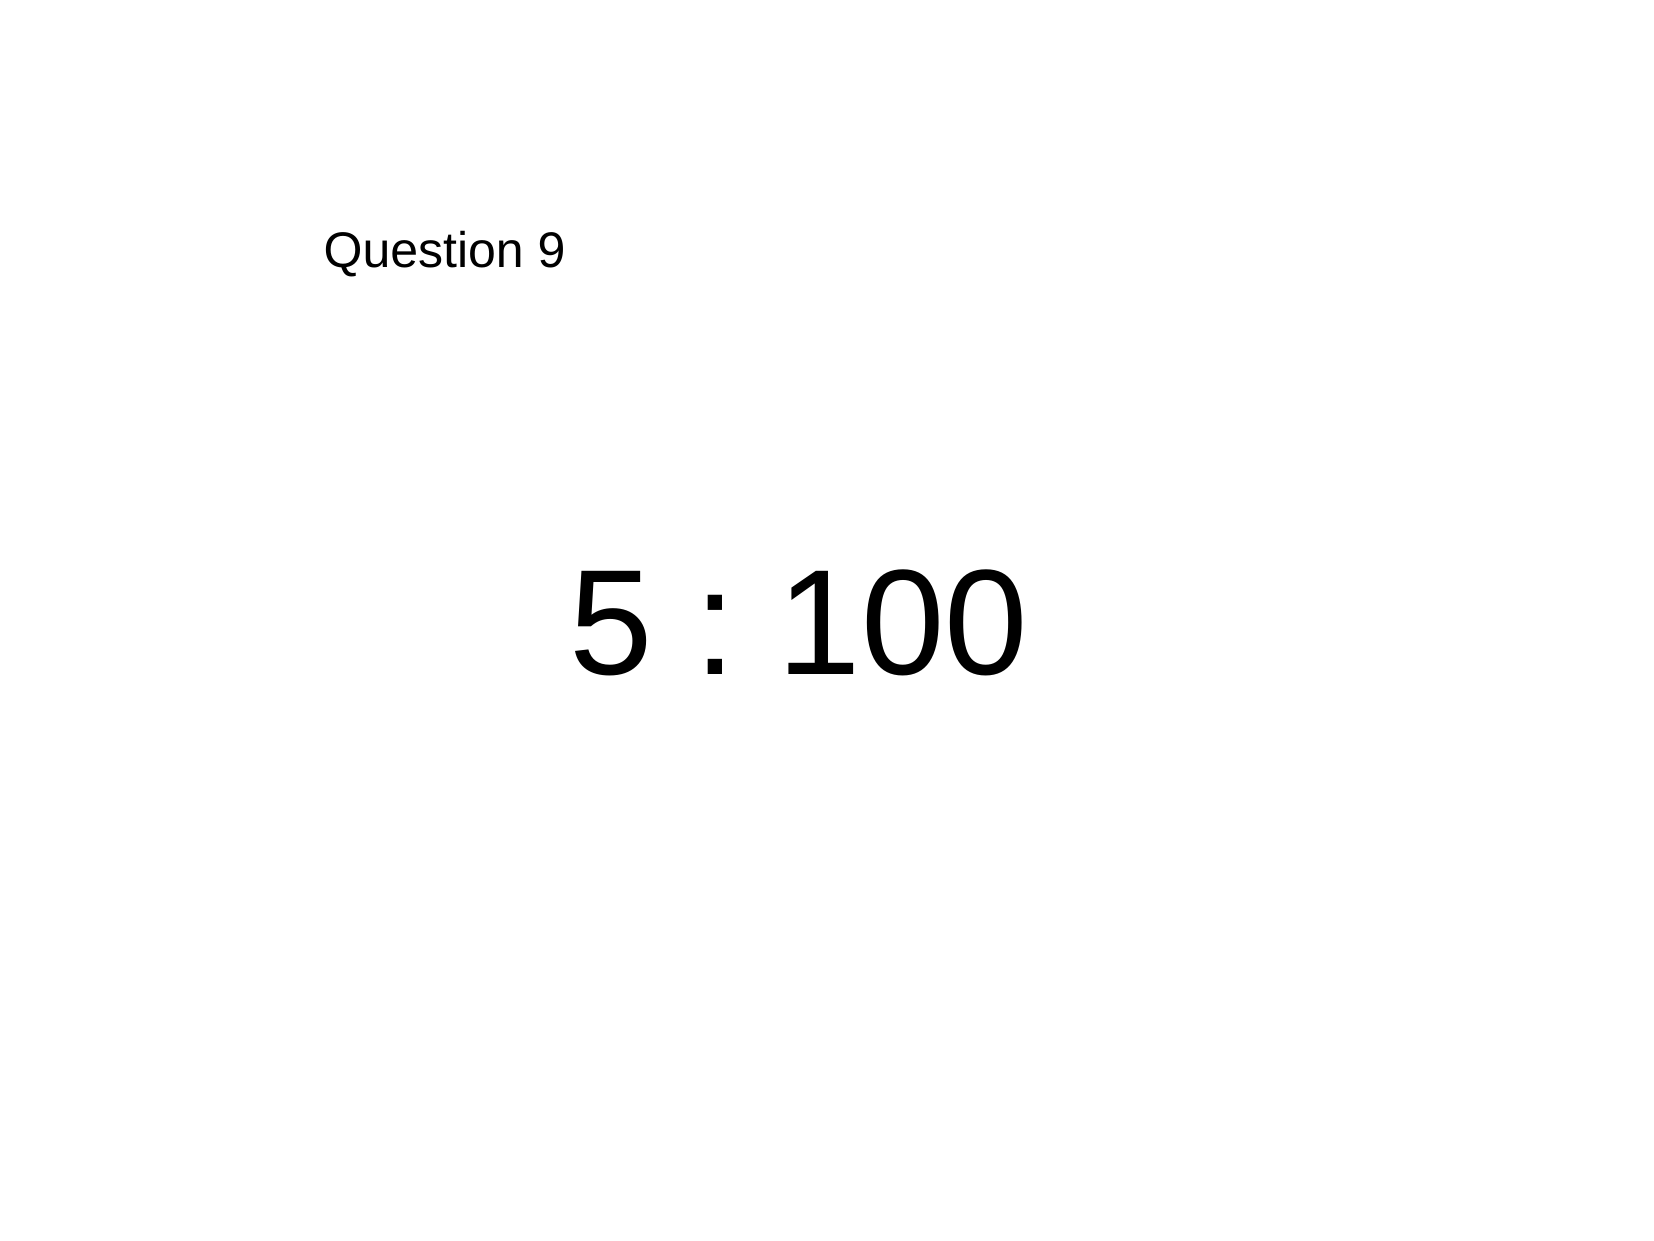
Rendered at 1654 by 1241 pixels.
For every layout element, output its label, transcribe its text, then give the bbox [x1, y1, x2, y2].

text_box Question 9 [309, 214, 581, 286]
text_box 5 : 100 [555, 531, 1045, 714]
